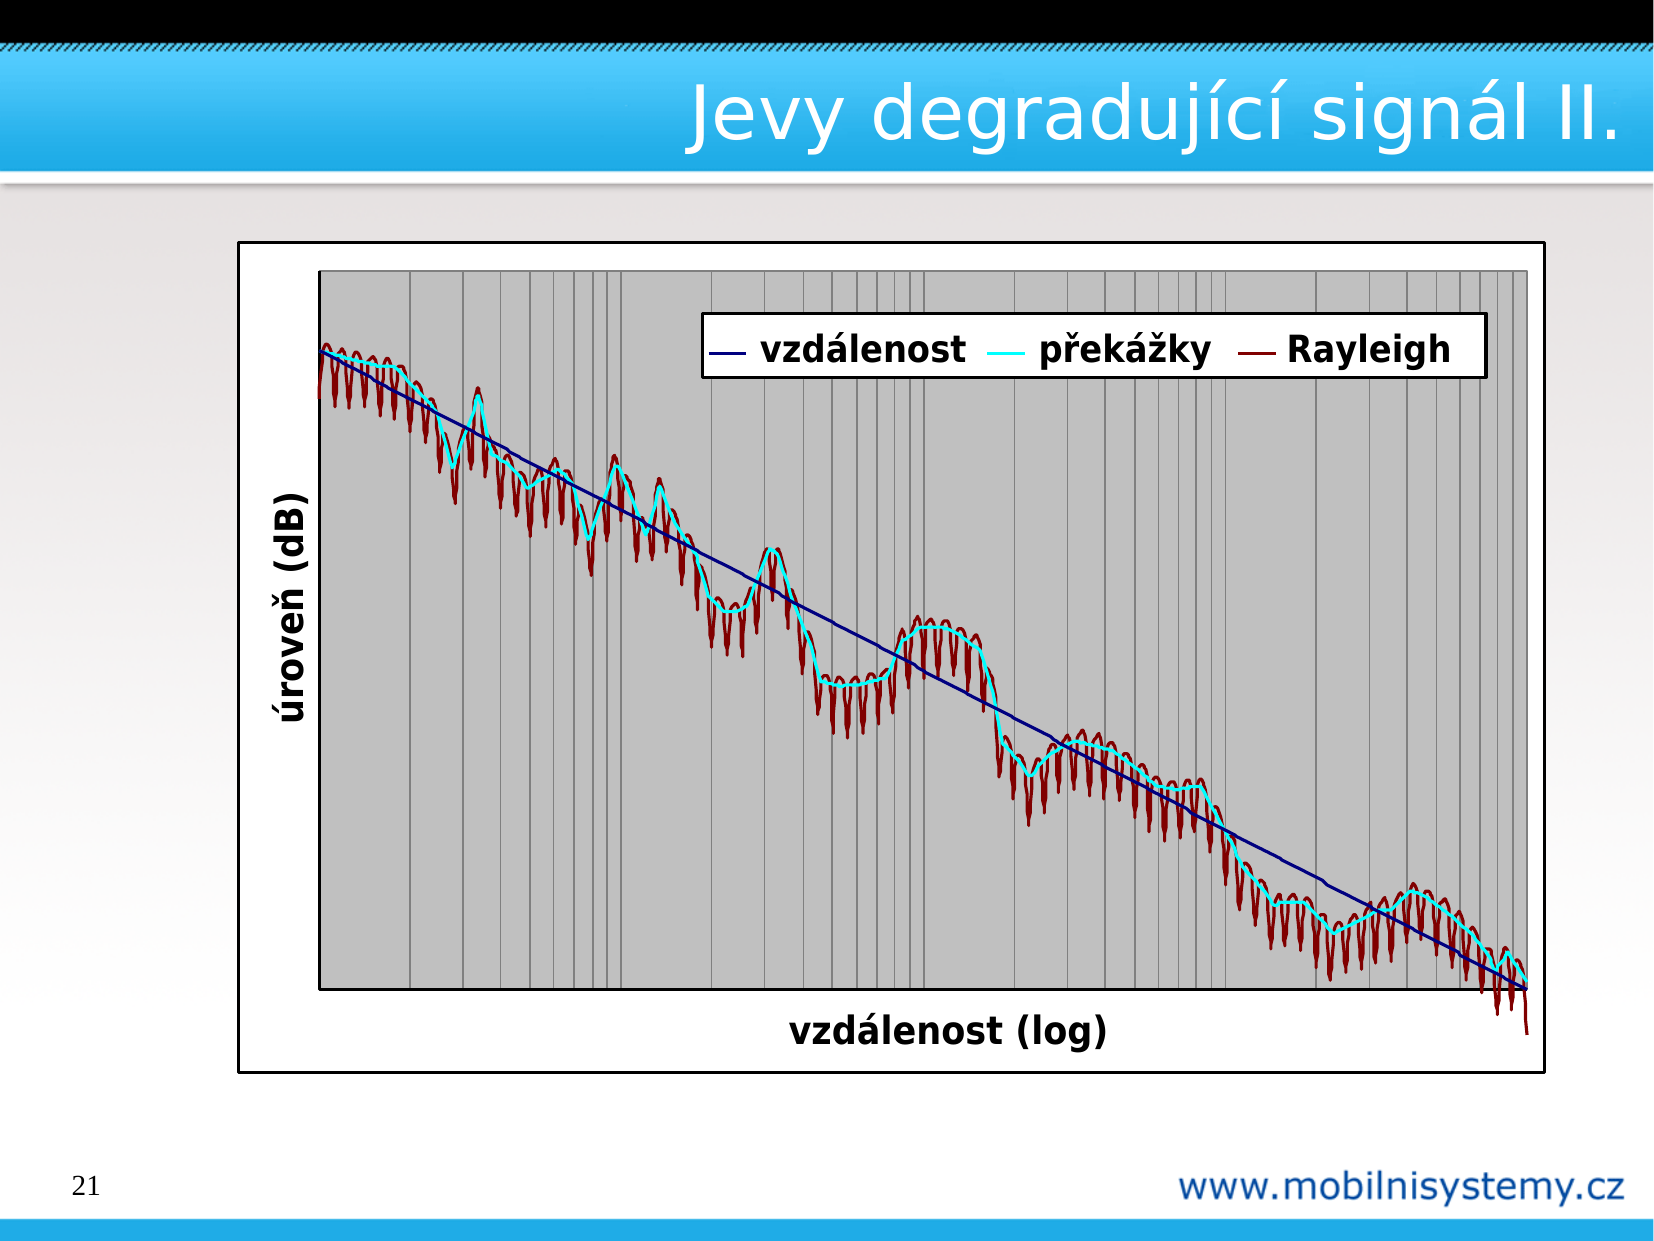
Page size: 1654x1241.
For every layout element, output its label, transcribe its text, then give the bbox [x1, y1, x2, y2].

text_box Rayleigh [1271, 320, 1470, 383]
title Jevy degradující signál II. [29, 49, 1625, 178]
text_box vzdálenost [745, 320, 982, 383]
text_box vzdálenost (log) [773, 1000, 1124, 1061]
text_box úroveň (dB) [259, 476, 321, 740]
text_box [240, 244, 1543, 1071]
picture [0, 0, 1654, 1241]
text_box překážky [1023, 320, 1227, 383]
